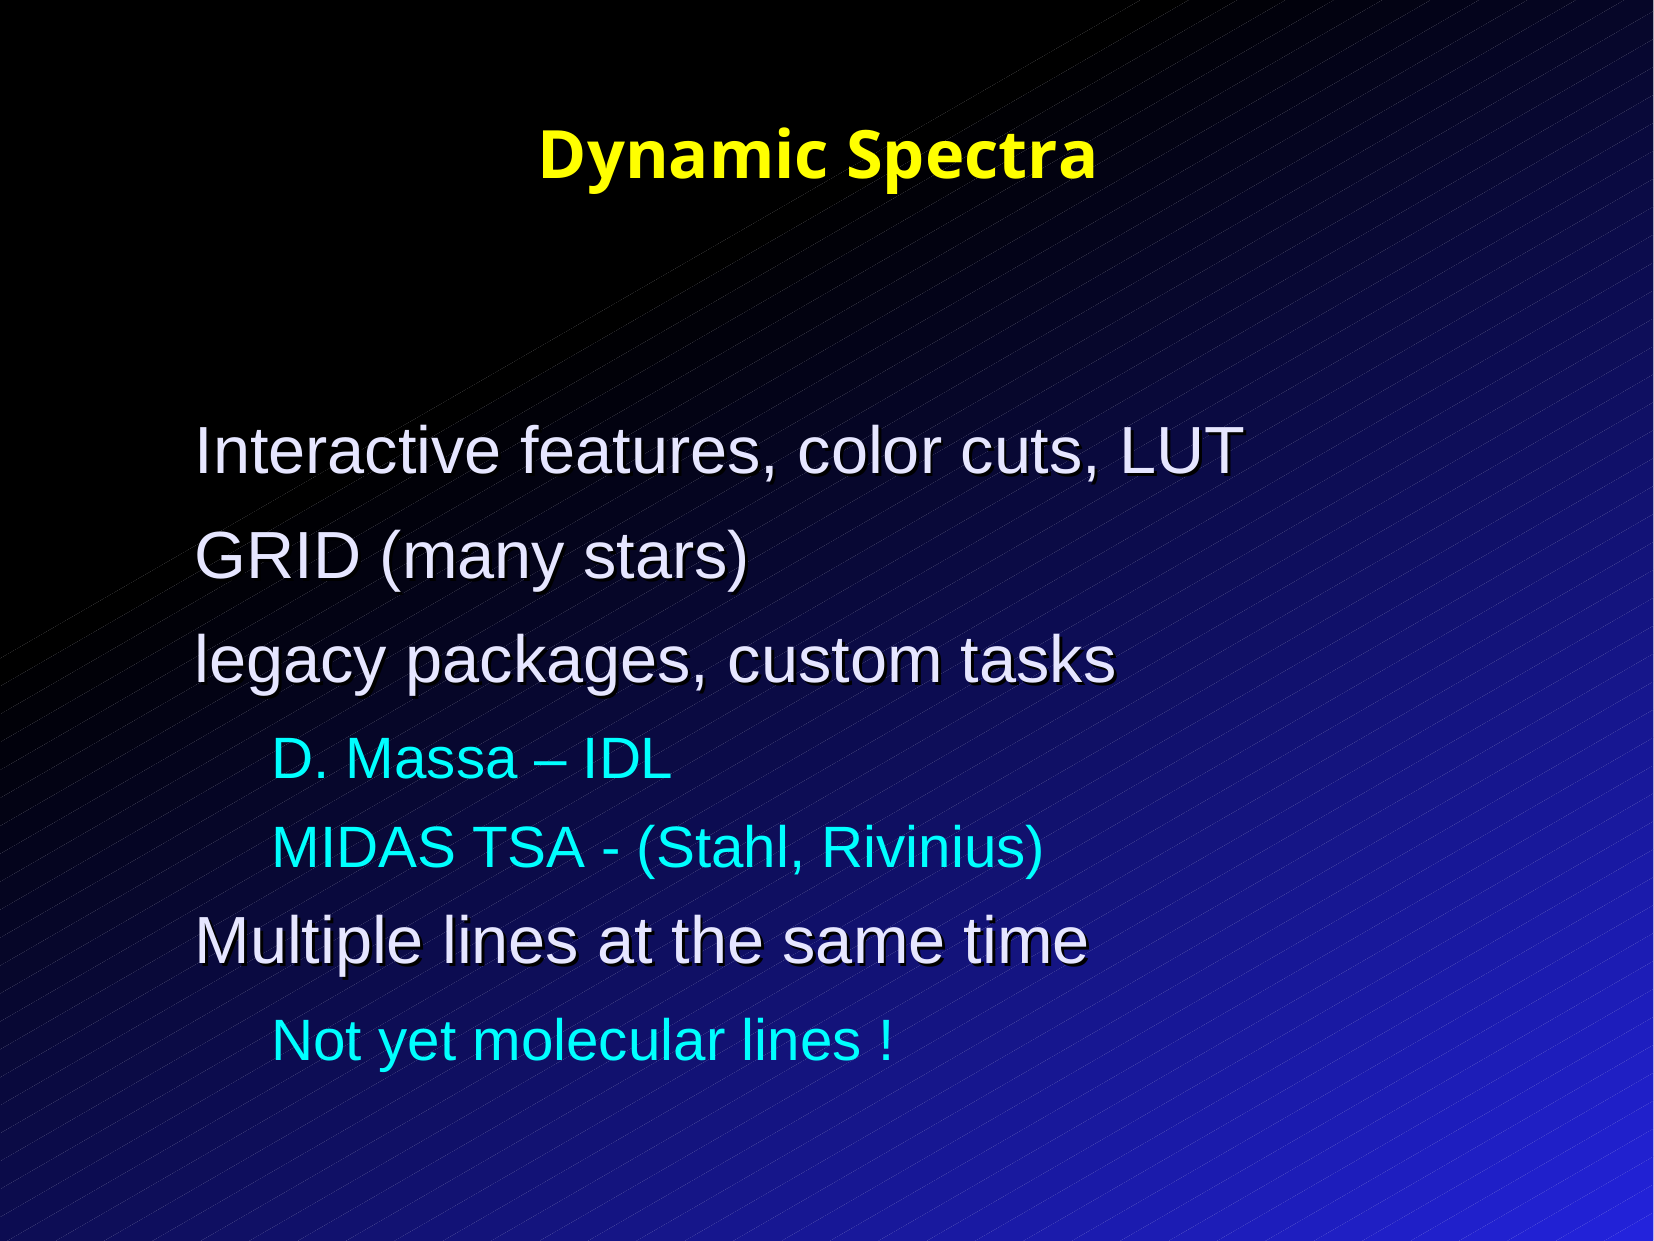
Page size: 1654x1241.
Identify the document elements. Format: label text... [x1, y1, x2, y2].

title Dynamic Spectra [82, 49, 1571, 257]
list Interactive features, color cuts, LUT GRID (many stars) legacy packages, custom tasks D. Massa – IDL MIDAS TSA - (Stahl, Rivinius) Multiple lines at the same time Not yet molecular lines ! [177, 413, 1512, 1094]
